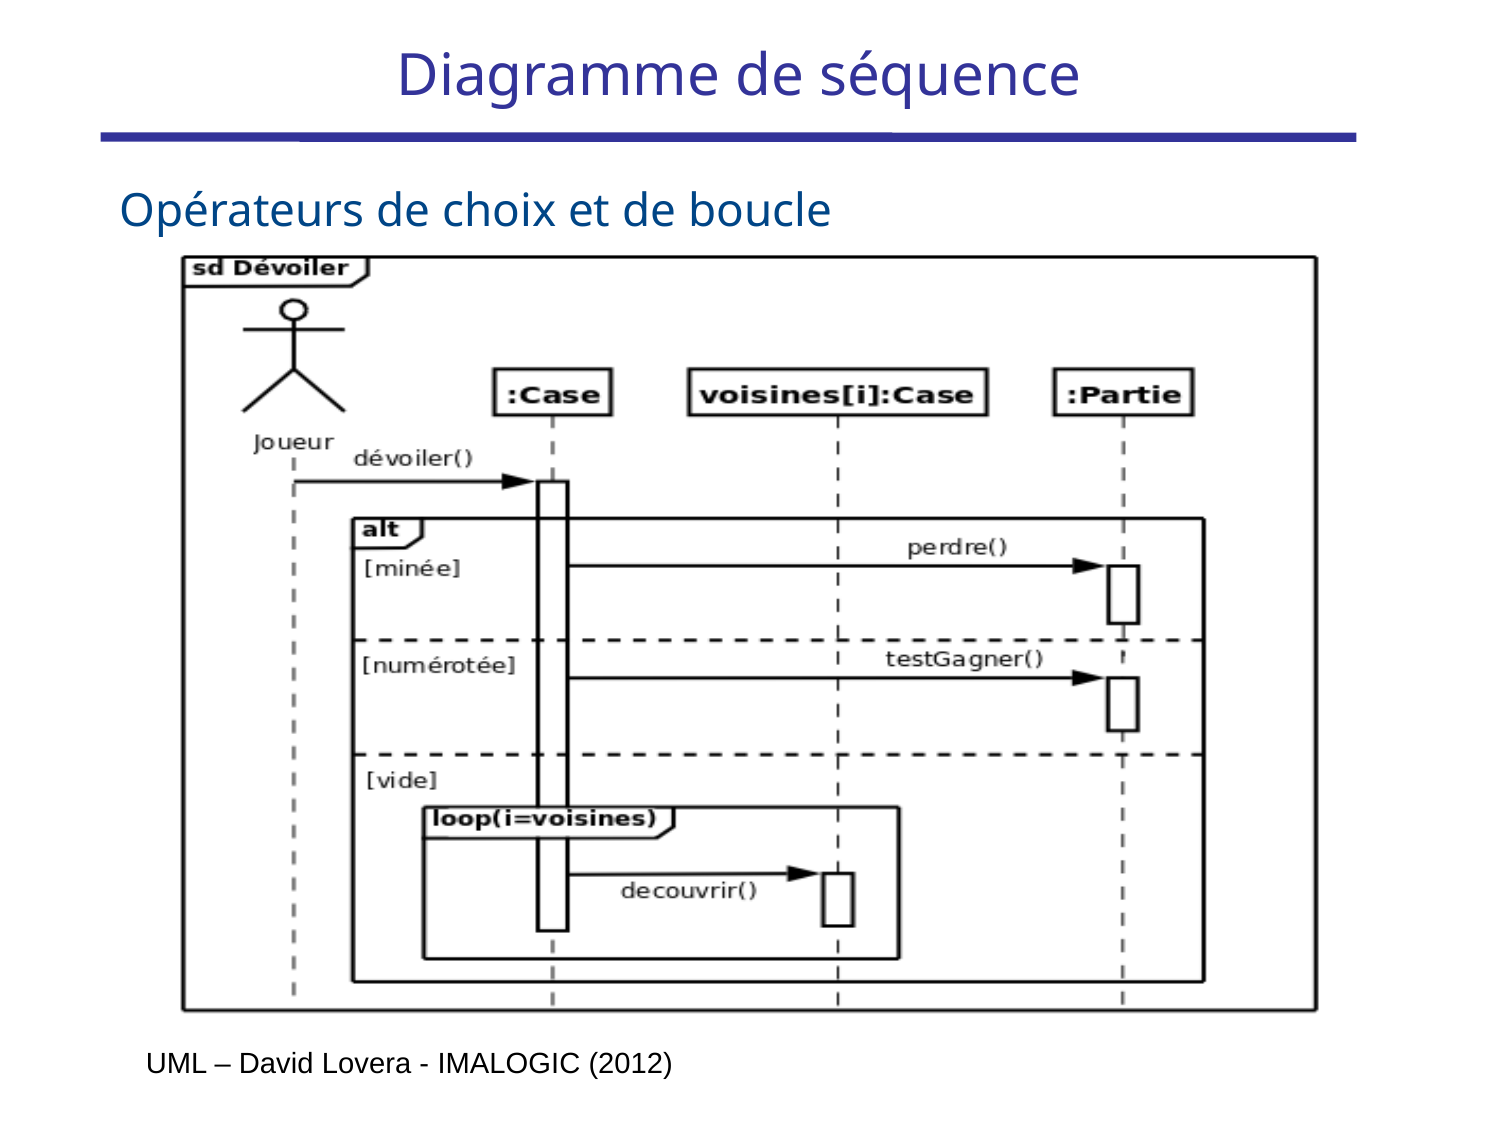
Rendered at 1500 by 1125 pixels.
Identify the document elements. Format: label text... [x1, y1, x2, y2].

text_box Opérateurs de choix et de boucle [105, 169, 901, 241]
list UML – David Lovera - IMALOGIC (2012) [75, 1047, 1425, 1087]
picture [180, 254, 1321, 1021]
text_box Diagramme de séquence [382, 29, 1096, 115]
